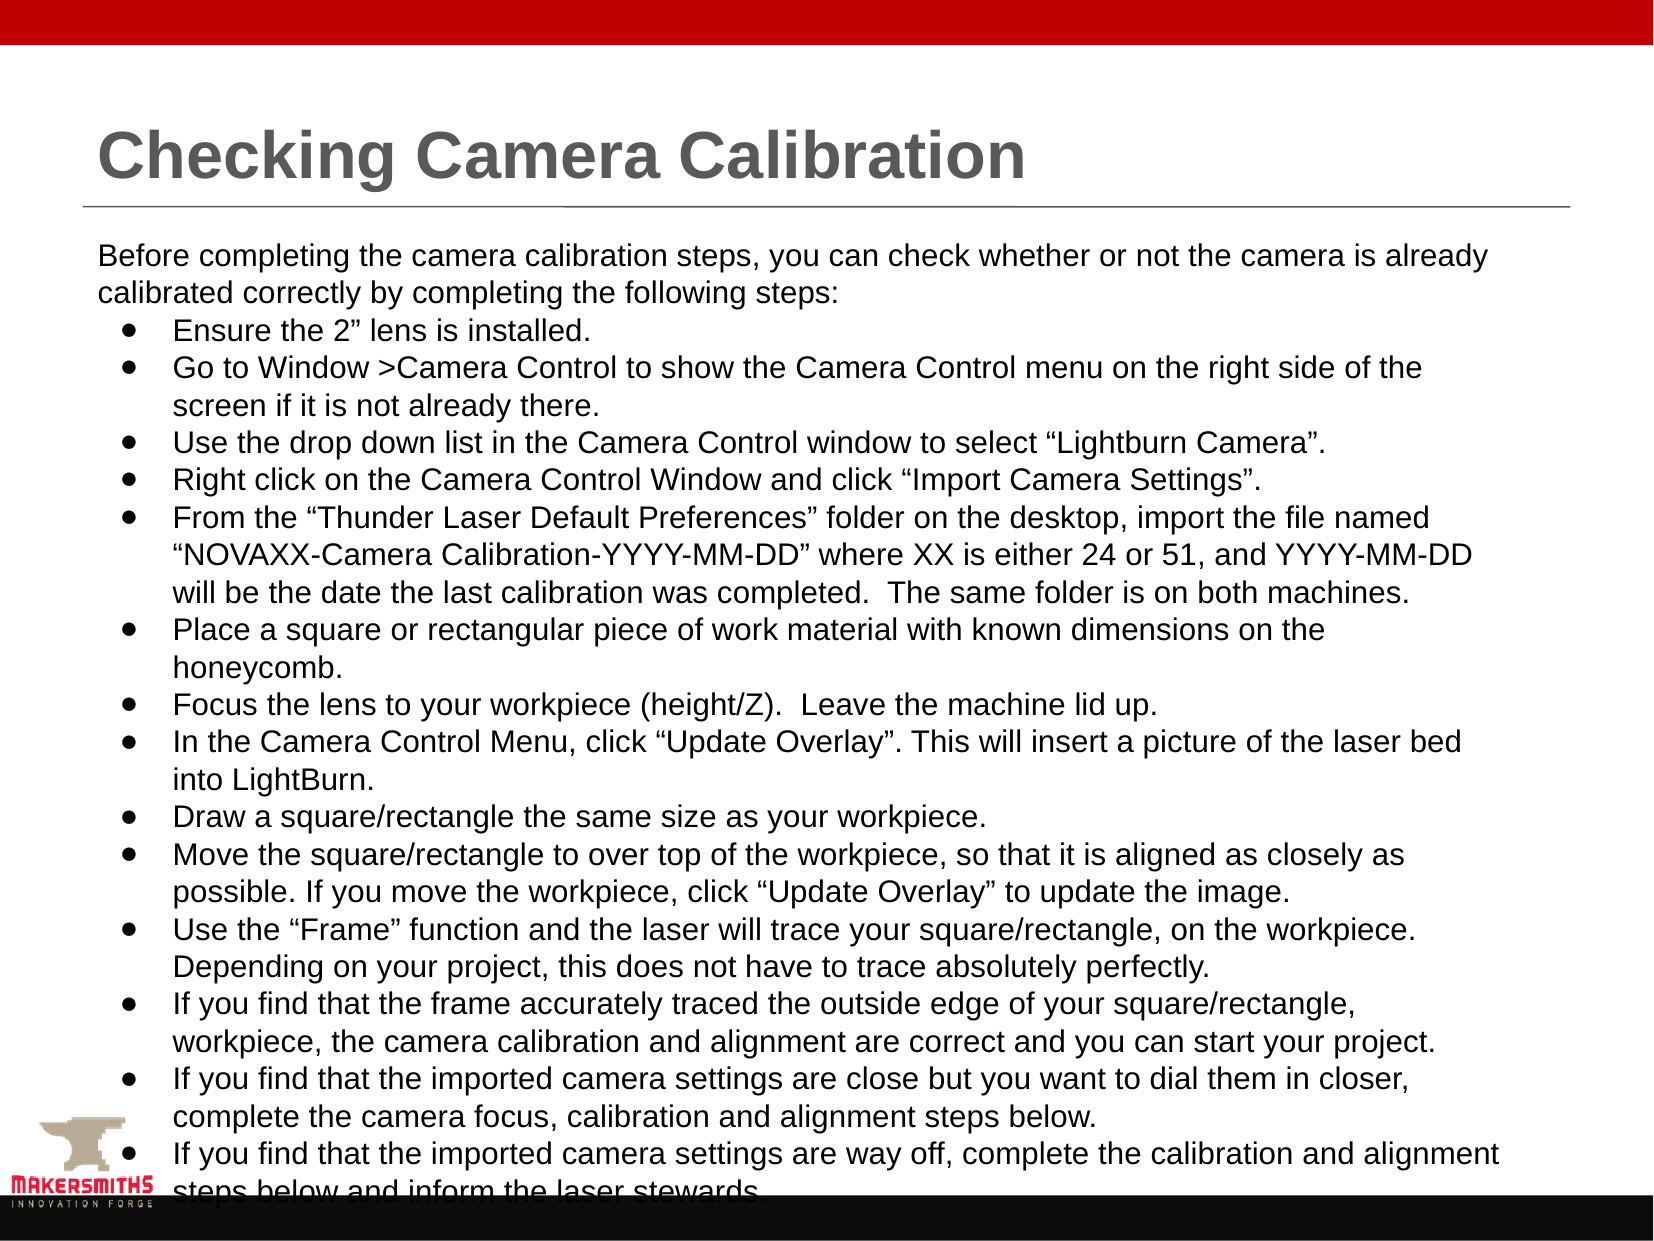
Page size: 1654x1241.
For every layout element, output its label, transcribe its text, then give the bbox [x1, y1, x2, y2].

picture [5, 1109, 158, 1216]
title Checking Camera Calibration [82, 51, 1571, 207]
text_box Before completing the camera calibration steps, you can check whether or not the camera is already calibrated correctly by completing the following steps: Ensure the 2” lens is installed. Go to Window >Camera Control to show the Camera Control menu on the right side of the screen if it is not already there. Use the drop down list in the Camera Control window to select “Lightburn Camera”. Right click on the Camera Control Window and click “Import Camera Settings”. From the “Thunder Laser Default Preferences” folder on the desktop, import the file named “NOVAXX-Camera Calibration-YYYY-MM-DD” where XX is either 24 or 51, and YYYY-MM-DD will be the date the last calibration was completed. The same folder is on both machines. Place a square or rectangular piece of work material with known dimensions on the honeycomb. Focus the lens to your workpiece (height/Z). Leave the machine lid up. In the Camera Control Menu, click “Update Overlay”. This will insert a picture of the laser bed into LightBurn. Draw a square/rectangle the same size as your workpiece. Move the square/rectangle to over top of the workpiece, so that it is aligned as closely as possible. If you move the workpiece, click “Update Overlay” to update the image. Use the “Frame” function and the laser will trace your square/rectangle, on the workpiece. Depending on your project, this does not have to trace absolutely perfectly. If you find that the frame accurately traced the outside edge of your square/rectangle, workpiece, the camera calibration and alignment are correct and you can start your project. If you find that the imported camera settings are close but you want to dial them in closer, complete the camera focus, calibration and alignment steps below. If you find that the imported camera settings are way off, complete the calibration and alignment steps below and inform the laser stewards. [82, 219, 1519, 1144]
